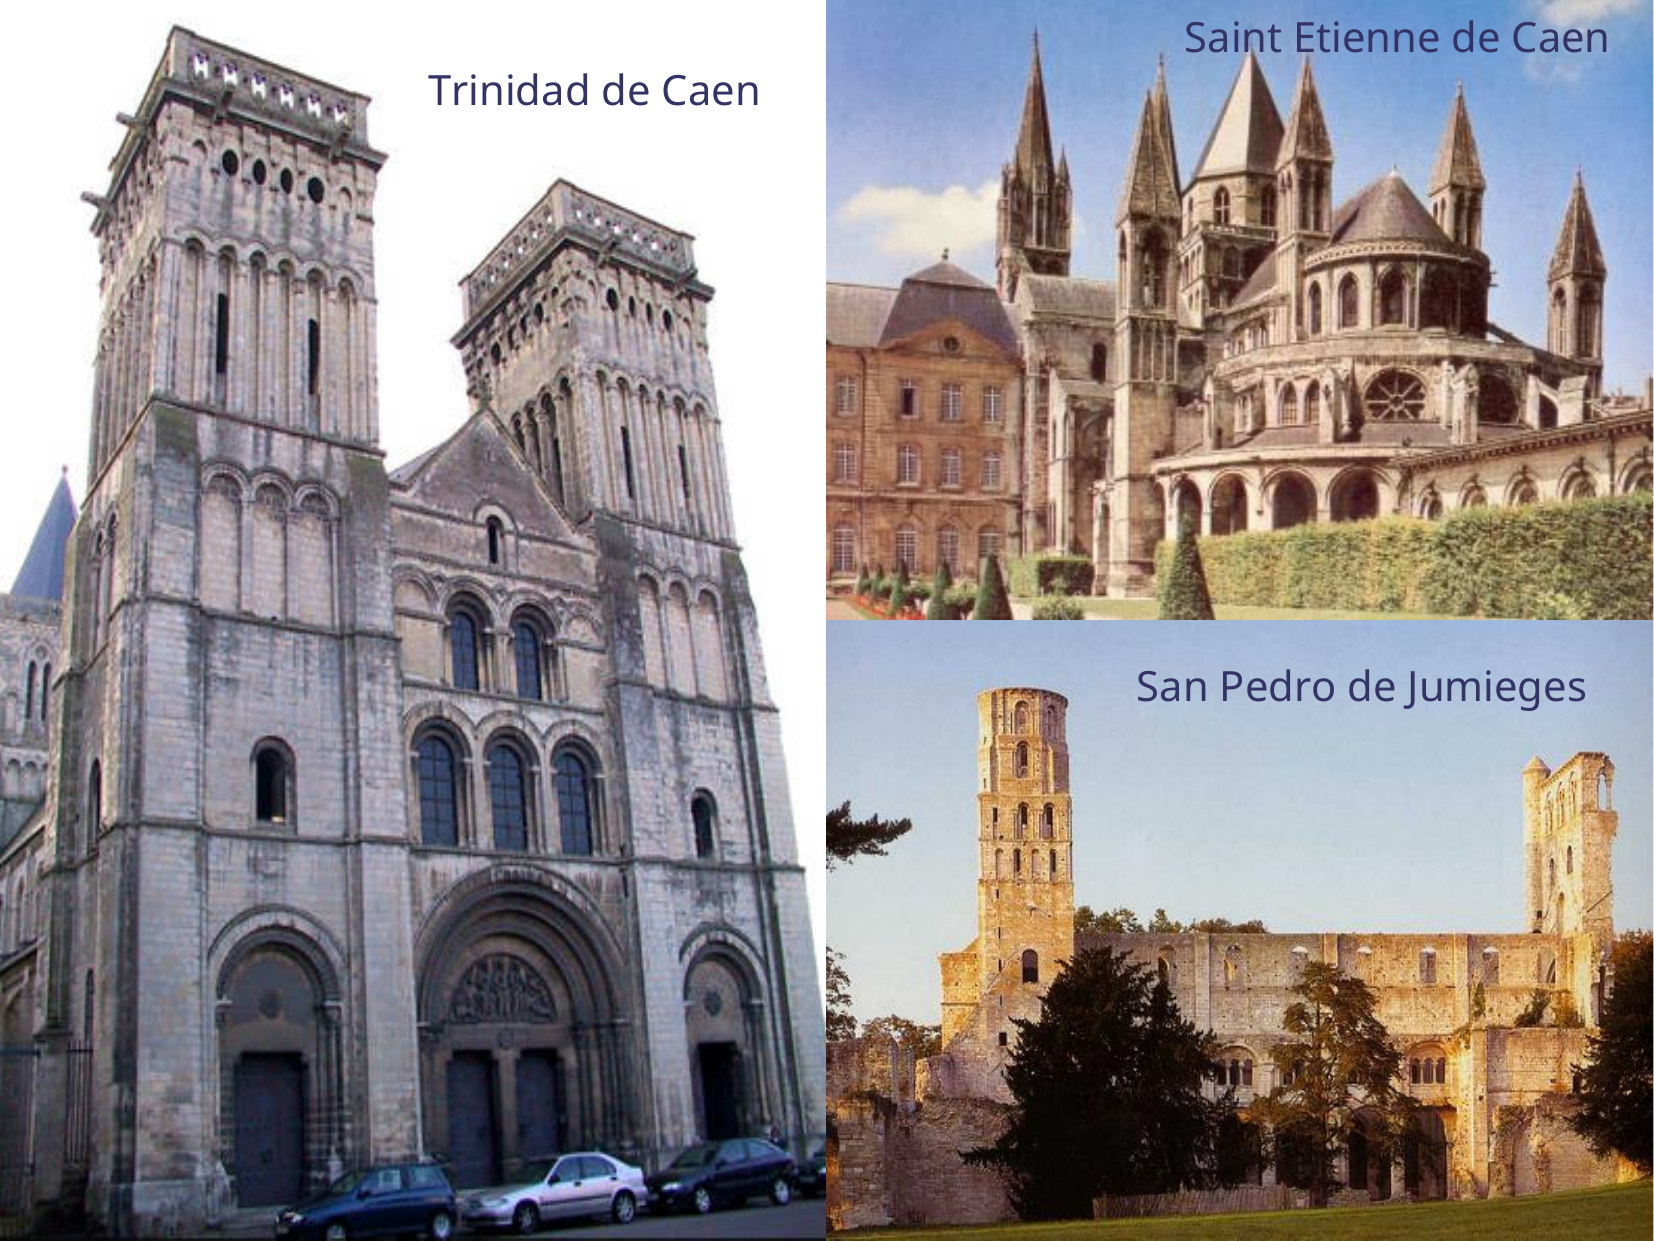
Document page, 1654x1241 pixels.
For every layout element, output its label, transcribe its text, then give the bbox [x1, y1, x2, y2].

picture [0, 0, 1654, 1241]
text_box San Pedro de Jumieges [1122, 649, 1629, 715]
text_box Trinidad de Caen [413, 53, 795, 119]
text_box Saint Etienne de Caen [1170, 0, 1654, 66]
